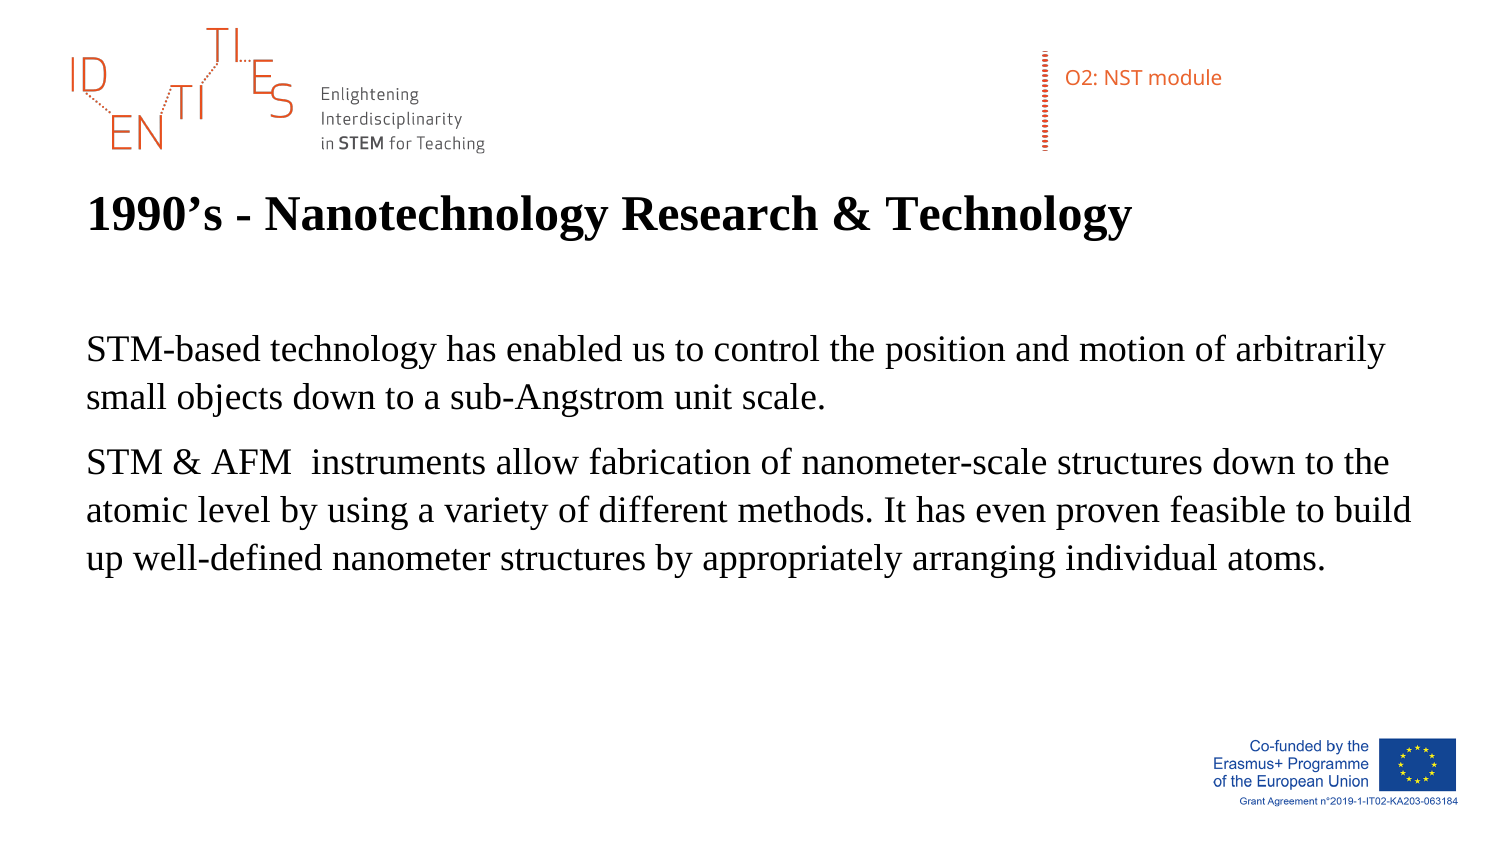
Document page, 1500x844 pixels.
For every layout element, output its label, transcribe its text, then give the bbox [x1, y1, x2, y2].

picture [71, 24, 485, 157]
text_box 1990’s - Nanotechnology Research & Technology [71, 156, 1158, 270]
text_box STM-based technology has enabled us to control the position and motion of arbitrarily small objects down to a sub-Angstrom unit scale. STM & AFM instruments allow fabrication of nanometer-scale structures down to the atomic level by using a variety of different methods. It has even proven feasible to build up well-defined nanometer structures by appropriately arranging individual atoms. [71, 313, 1429, 641]
picture [1042, 51, 1051, 151]
picture [1208, 735, 1459, 810]
text_box O2: NST module [1051, 57, 1472, 139]
